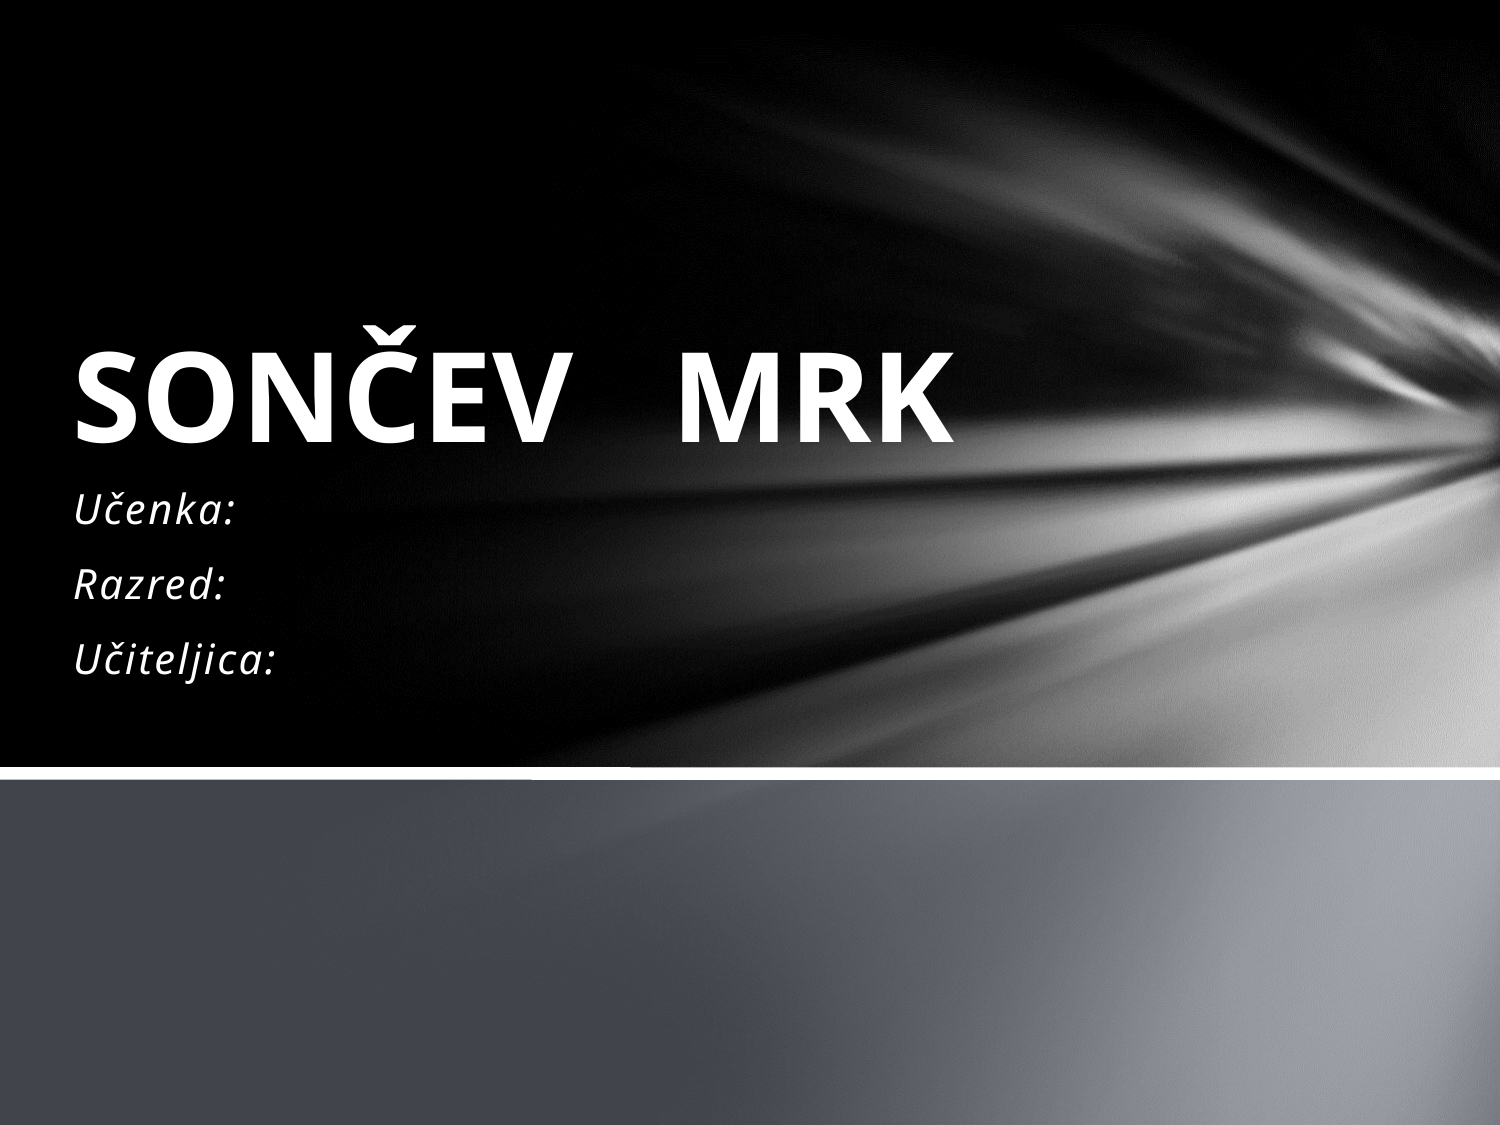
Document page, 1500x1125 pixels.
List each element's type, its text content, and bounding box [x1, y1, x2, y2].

subtitle Učenka: Razred: Učiteljica: [57, 475, 808, 700]
title SONČEV MRK [57, 75, 1318, 475]
picture [0, 0, 1500, 767]
